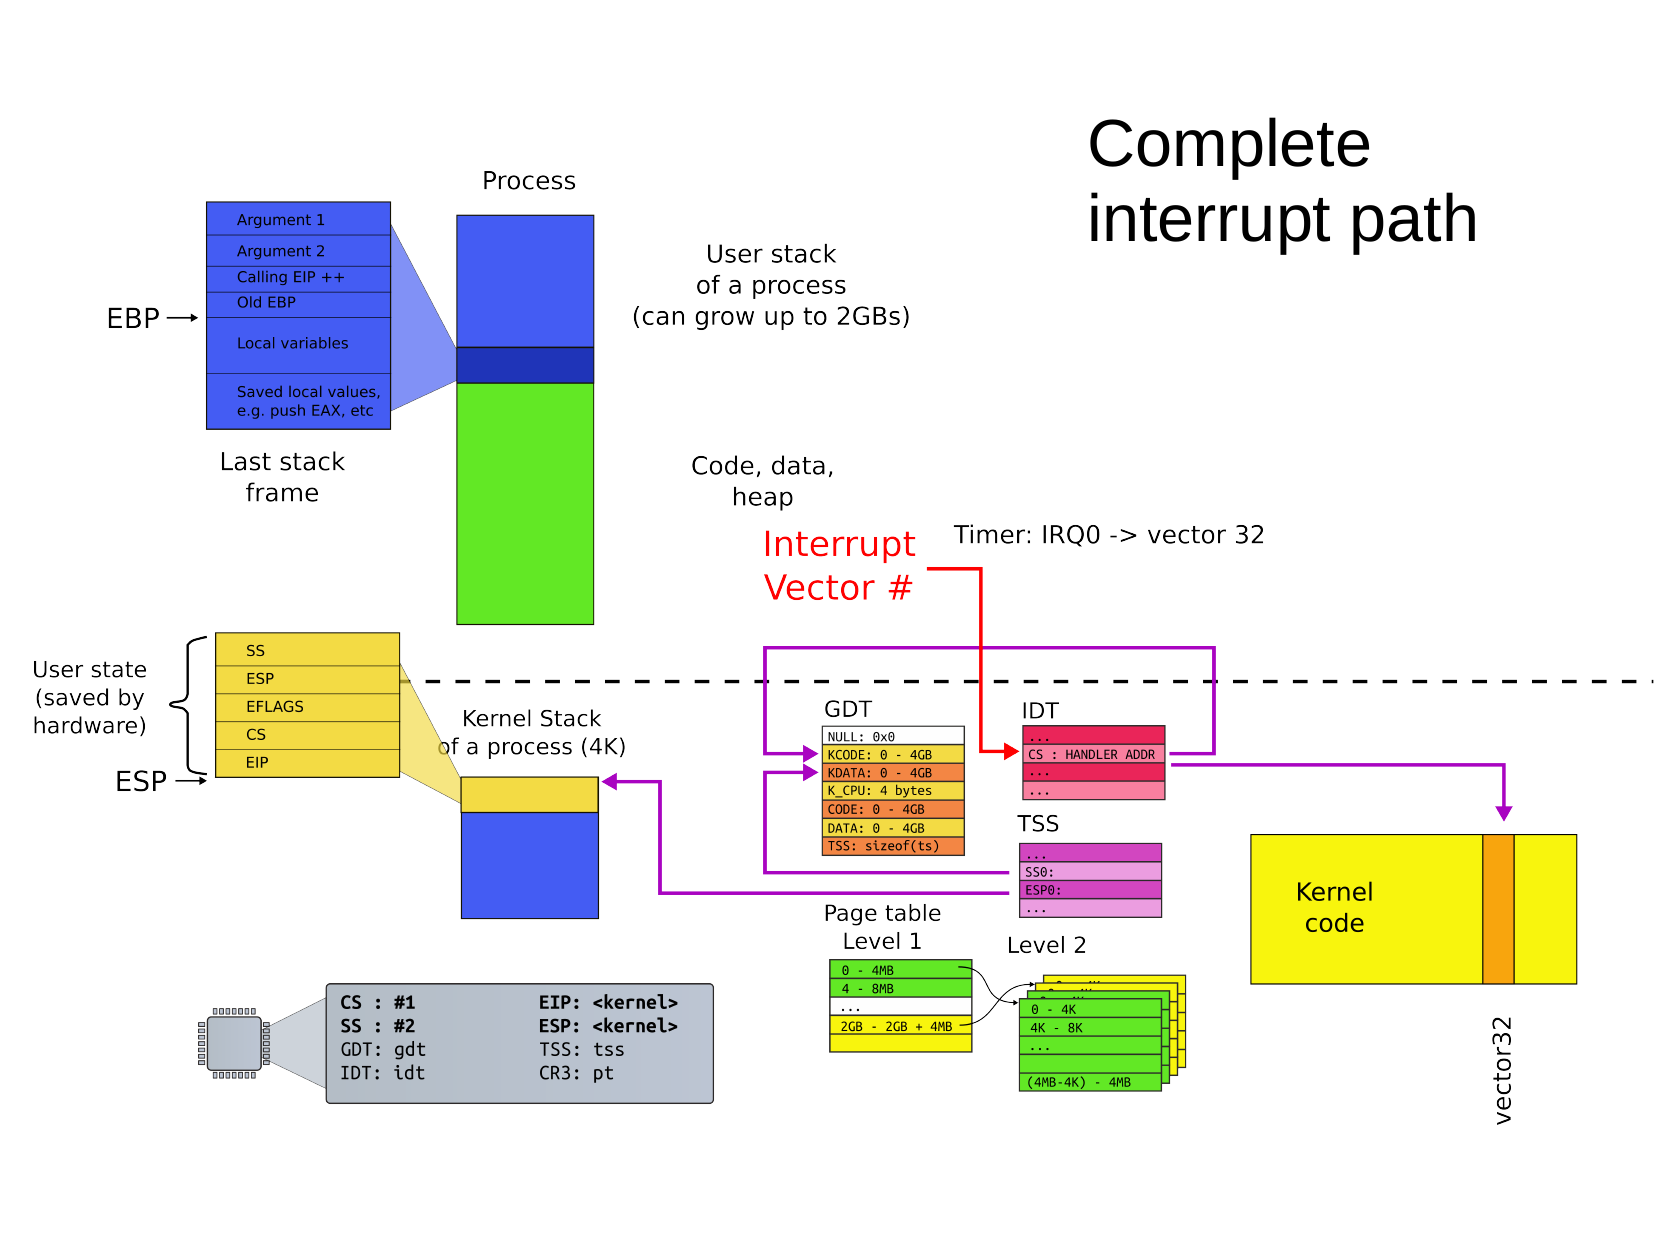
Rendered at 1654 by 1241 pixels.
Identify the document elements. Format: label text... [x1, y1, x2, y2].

list Complete interrupt path [1087, 105, 1576, 171]
picture [34, 171, 1654, 1126]
